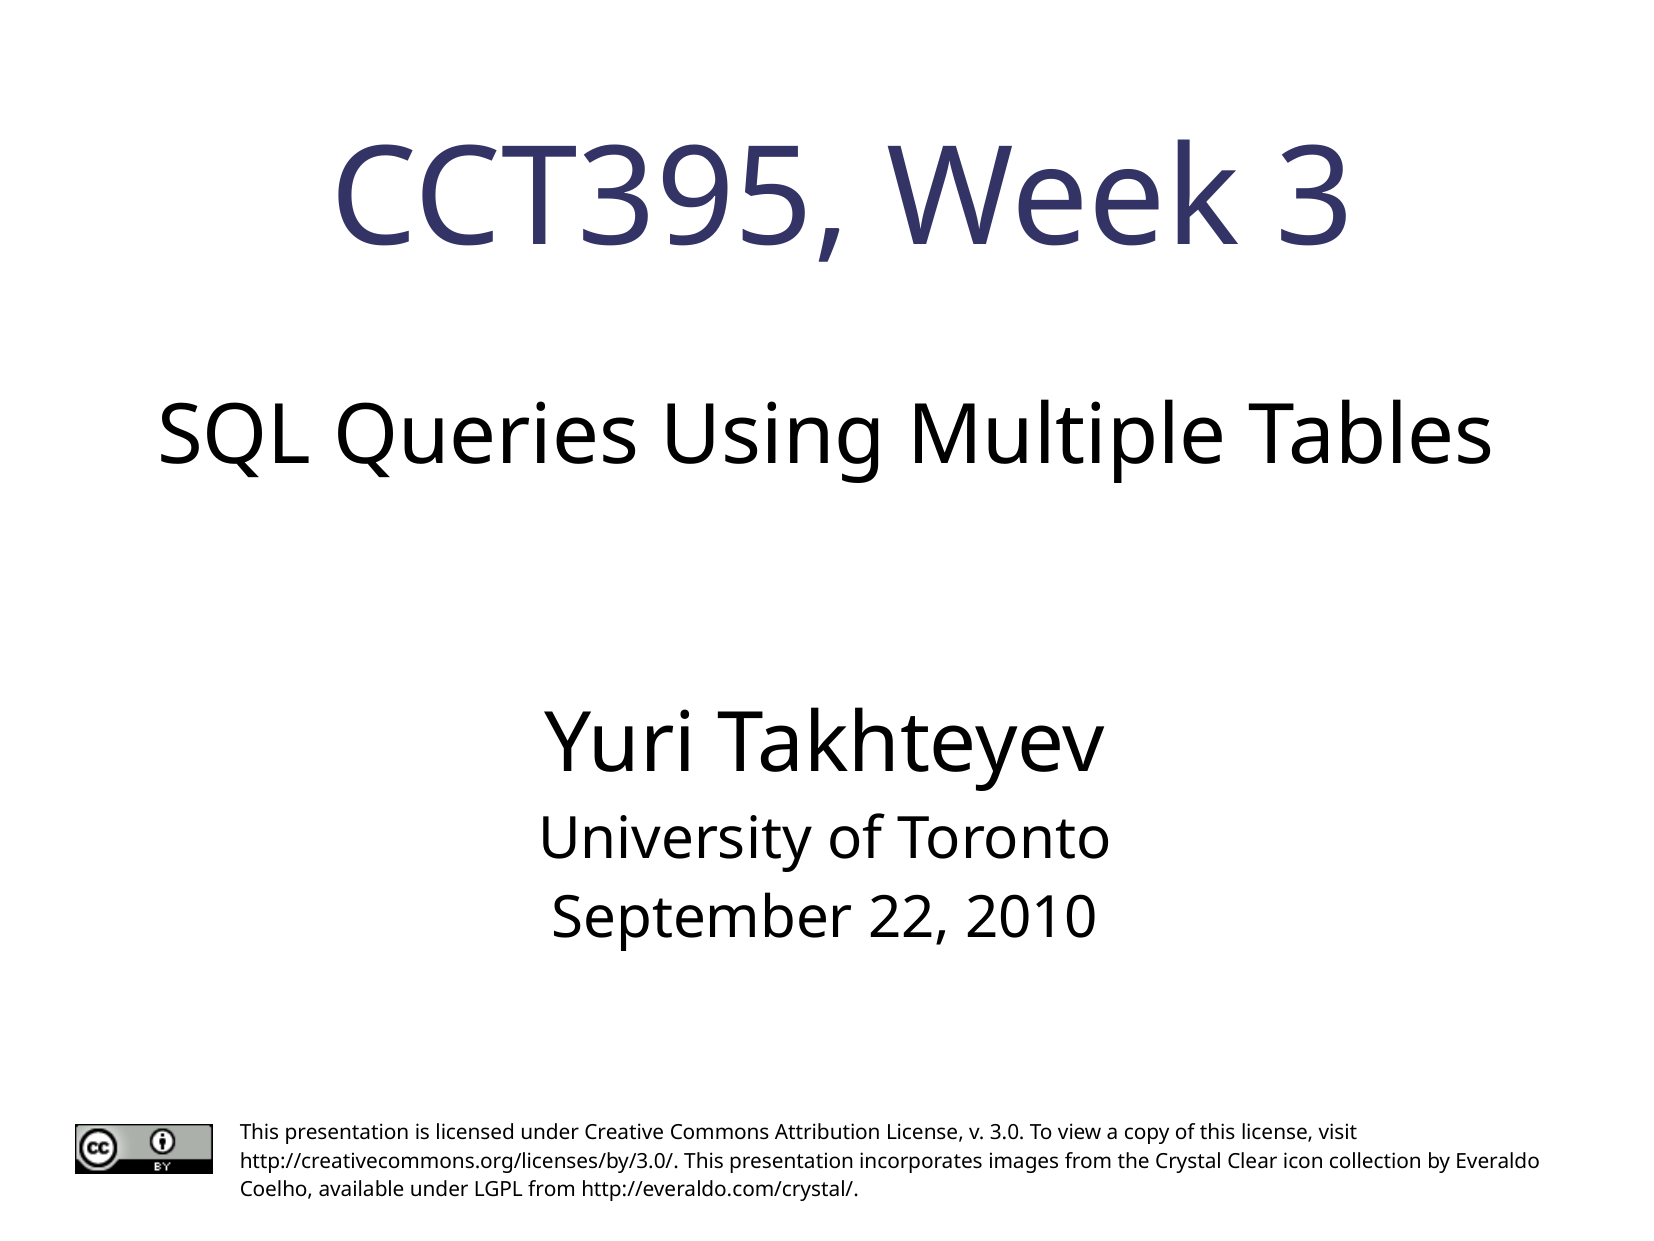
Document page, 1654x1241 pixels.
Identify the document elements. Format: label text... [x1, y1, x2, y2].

title CCT395, Week 3 [34, 107, 1651, 275]
subtitle SQL Queries Using Multiple Tables [82, 375, 1571, 526]
text_box Yuri Takhteyev University of Toronto September 22, 2010 [150, 675, 1501, 933]
picture [75, 1124, 213, 1174]
text_box This presentation is licensed under Creative Commons Attribution License, v. 3.0. To view a copy of this license, visit http://creativecommons.org/licenses/by/3.0/. This presentation incorporates images from the Crystal Clear icon collection by Everaldo Coelho, available under LGPL from http://everaldo.com/crystal/. [225, 1110, 1576, 1201]
